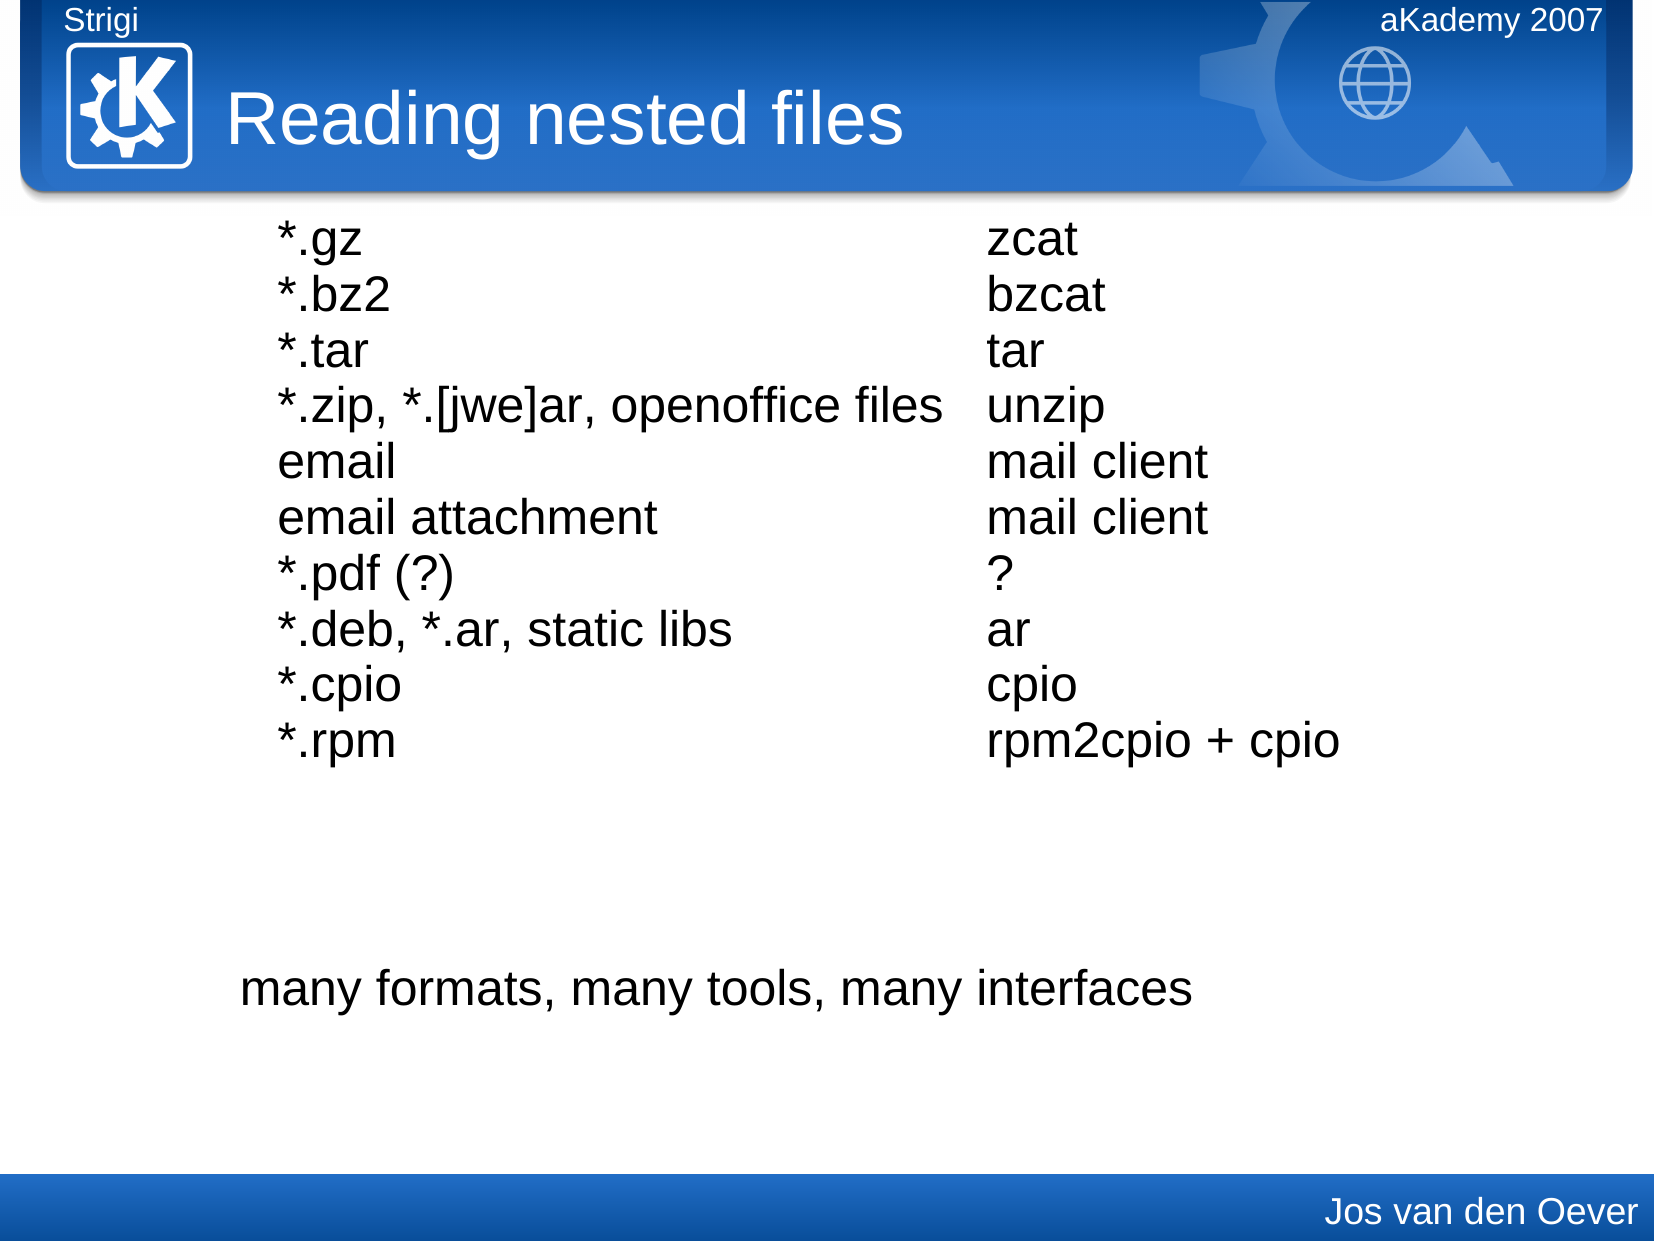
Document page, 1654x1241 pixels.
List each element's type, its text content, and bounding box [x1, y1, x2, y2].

title Reading nested files [225, 56, 1571, 181]
text_box *.gz zcat *.bz2 bzcat *.tar tar *.zip, *.[jwe]ar, openoffice files unzip email mail client email attachment mail client *.pdf (?) ? *.deb, *.ar, static libs ar *.cpio cpio *.rpm rpm2cpio + cpio [262, 203, 1388, 1035]
text_box many formats, many tools, many interfaces [225, 953, 1351, 1126]
picture [0, 0, 1652, 216]
